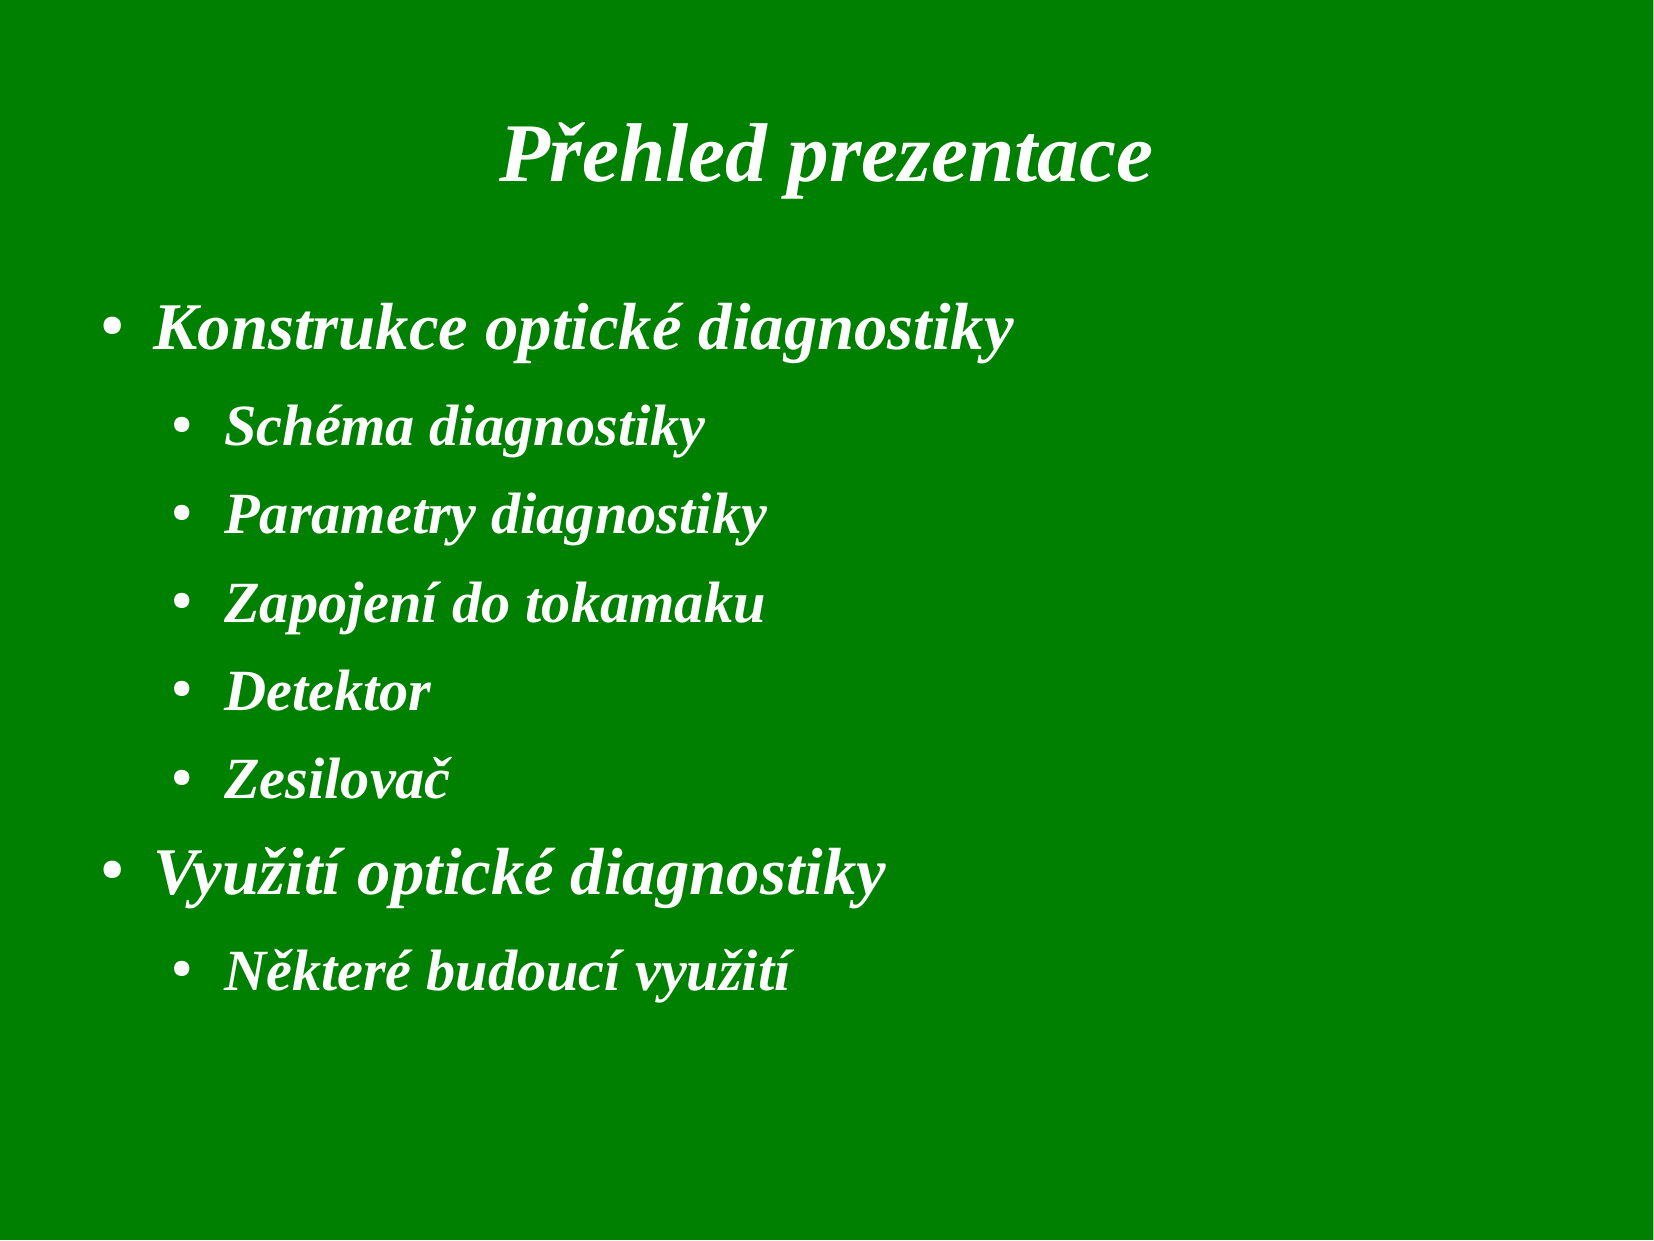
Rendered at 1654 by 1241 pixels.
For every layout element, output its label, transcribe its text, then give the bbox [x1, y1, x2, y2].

title Přehled prezentace [82, 49, 1571, 257]
list Konstrukce optické diagnostiky Schéma diagnostiky Parametry diagnostiky Zapojení do tokamaku Detektor Zesilovač Využití optické diagnostiky Některé budoucí využití [82, 290, 1571, 1109]
